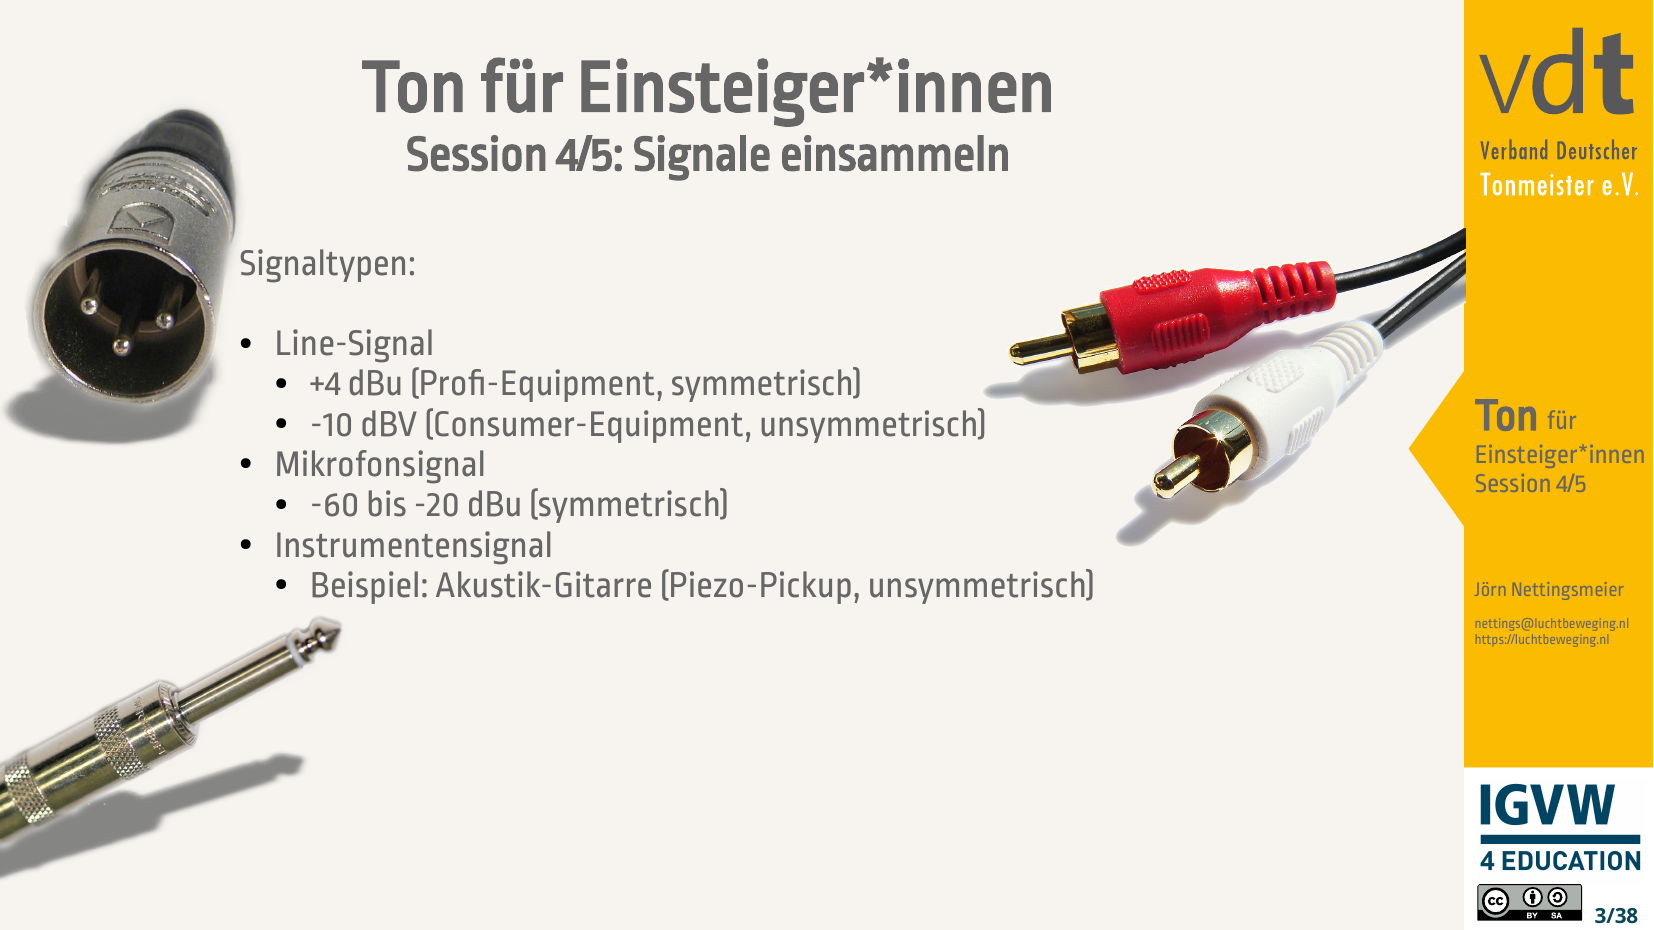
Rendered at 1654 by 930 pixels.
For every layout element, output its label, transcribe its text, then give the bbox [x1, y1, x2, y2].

text_box Signaltypen: Line-Signal +4 dBu (Profi-Equipment, symmetrisch) -10 dBV (Consumer-Equipment, unsymmetrisch) Mikrofonsignal -60 bis -20 dBu (symmetrisch) Instrumentensignal Beispiel: Akustik-Gitarre (Piezo-Pickup, unsymmetrisch) [224, 236, 1323, 863]
picture [968, 228, 1466, 555]
title Ton für Einsteiger*innen Session 4/5: Signale einsammeln [82, 37, 1335, 193]
picture [0, 78, 272, 455]
picture [1477, 780, 1646, 882]
picture [0, 602, 367, 904]
